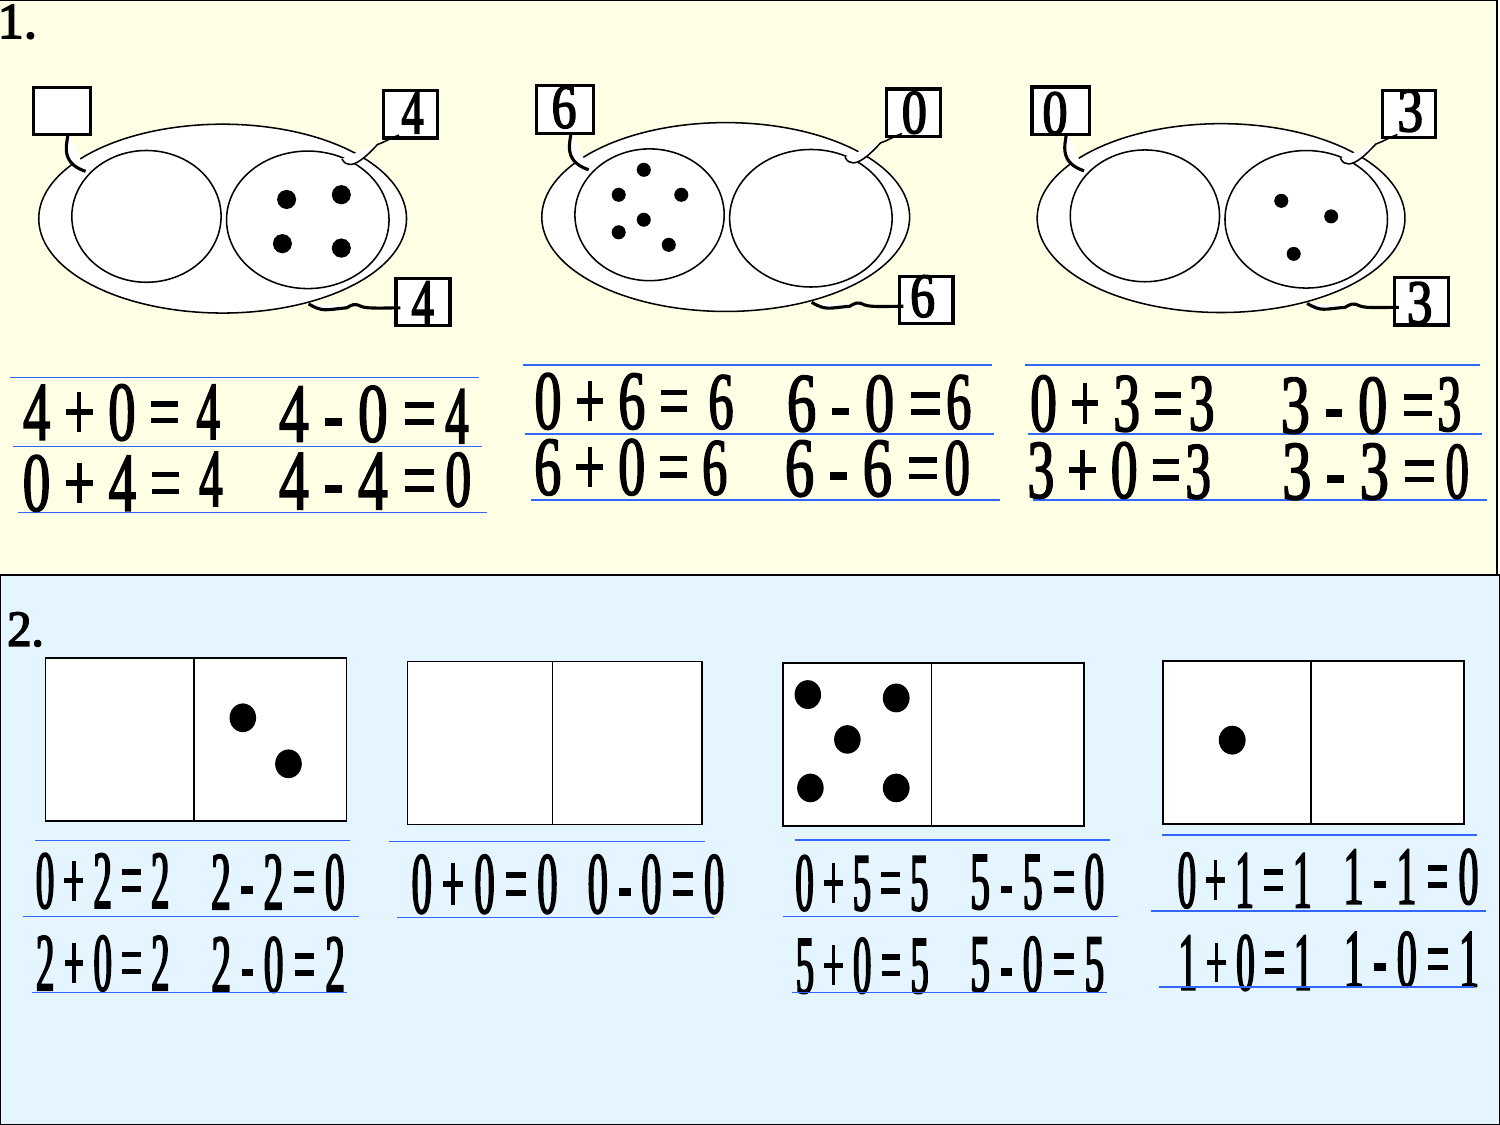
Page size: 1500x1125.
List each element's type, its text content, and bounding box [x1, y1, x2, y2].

text_box 0 + 2 = 2 2 + 0 = 2 [94, 935, 111, 992]
text_box 0 + 5 = 5 5 + 0 = 5 [912, 938, 928, 992]
text_box 4 - 0 = [405, 403, 433, 408]
text_box 4 - 0 = [405, 420, 433, 425]
text_box 4 [402, 90, 423, 134]
text_box 5 - 5 = 0 5 - 0 = 5 [1086, 854, 1103, 910]
text_box 0 + 1 = 1 1 + 0 = 1 [1238, 853, 1252, 908]
text_box 4 - 4 = [405, 470, 433, 475]
text_box 2 - 2 = 0 2 - 0 = 2 [327, 937, 343, 992]
text_box 0 + 3 = [1032, 375, 1055, 432]
text_box 1 - 1 = 0 1 - 0 = 1 [1398, 931, 1416, 986]
text_box 0 + 1 = 1 1 + 0 = 1 [1207, 860, 1225, 900]
text_box 3 [1399, 89, 1421, 132]
text_box 0 + 5 = 5 5 + 0 = 5 [912, 856, 927, 912]
text_box 6 - 6 = [787, 440, 813, 497]
text_box 0 + 5 = 5 5 + 0 = 5 [825, 946, 843, 985]
text_box 6 [710, 375, 732, 430]
text_box 0 [447, 452, 470, 507]
text_box 0 + 4 = [66, 463, 93, 503]
text_box 0 + 1 = 1 1 + 0 = 1 [1296, 853, 1310, 908]
text_box 3 - 0 = [1283, 377, 1308, 434]
text_box 0 + 1 = 1 1 + 0 = 1 [1208, 943, 1226, 982]
text_box 3 [1187, 444, 1209, 500]
text_box 0 + 0 = 0 0 - 0 = 0 [538, 854, 557, 914]
text_box 4 [446, 389, 468, 444]
text_box 6 - 0 = [789, 375, 815, 432]
text_box 4 - 0 = [360, 385, 386, 443]
text_box 3 + 0 = [1030, 442, 1053, 499]
text_box 0 + 6 = [577, 381, 603, 421]
text_box 0 + 2 = 2 2 + 0 = 2 [152, 853, 168, 909]
text_box 3 - 3 = [1406, 460, 1434, 465]
text_box 1 - 1 = 0 1 - 0 = 1 [1462, 932, 1477, 987]
text_box 6 + 0 = [620, 439, 644, 496]
text_box 3 - 3 = [1285, 443, 1310, 500]
text_box 3 [1191, 376, 1213, 431]
text_box 4 [412, 281, 433, 325]
text_box 4 + 0 = [66, 392, 93, 432]
text_box 5 - 5 = 0 5 - 0 = 5 [972, 854, 989, 910]
text_box 3 - 0 = [1360, 377, 1386, 434]
text_box [0, 0, 1500, 1125]
text_box 6 - 0 = [911, 392, 939, 398]
text_box 0 + 2 = 2 2 + 0 = 2 [65, 943, 83, 983]
text_box 2 - 2 = 0 2 - 0 = 2 [213, 937, 229, 992]
text_box 0 + 5 = 5 5 + 0 = 5 [797, 938, 813, 992]
text_box 0 + 4 = [109, 455, 136, 511]
text_box 6 + 0 = [536, 439, 560, 496]
text_box 0 + 1 = 1 1 + 0 = 1 [1297, 935, 1306, 986]
text_box 3 + 0 = [1112, 442, 1136, 499]
text_box 1 - 1 = 0 1 - 0 = 1 [1460, 848, 1477, 905]
text_box 2 - 2 = 0 2 - 0 = 2 [265, 936, 282, 992]
text_box 5 - 5 = 0 5 - 0 = 5 [1025, 854, 1042, 910]
text_box 6 [912, 275, 934, 318]
text_box 0 + 0 = 0 0 - 0 = 0 [413, 854, 431, 914]
text_box 4 - 4 = [280, 452, 308, 510]
text_box 2. [9, 612, 29, 646]
text_box 6 - 6 = [909, 474, 937, 479]
text_box 3 + 0 = [1070, 450, 1096, 490]
text_box 6 [948, 375, 970, 430]
text_box 0 + 5 = 5 5 + 0 = 5 [824, 863, 842, 903]
text_box 0 + 6 = [620, 373, 644, 430]
text_box 0 + 0 = 0 0 - 0 = 0 [642, 854, 660, 914]
text_box 4 + 0 = [24, 384, 50, 440]
text_box 4 - 4 = [359, 452, 387, 510]
text_box 2. [34, 640, 41, 647]
text_box 0 + 0 = 0 0 - 0 = 0 [476, 854, 494, 914]
text_box 1. [2, 4, 21, 39]
text_box 5 - 5 = 0 5 - 0 = 5 [972, 937, 989, 992]
text_box 4 + 0 = [110, 384, 134, 441]
text_box 3 - 3 = [1362, 443, 1387, 500]
text_box 6 - 0 = [911, 409, 939, 414]
text_box 0 + 0 = 0 0 - 0 = 0 [443, 863, 463, 905]
text_box 3 - 3 = [1406, 477, 1434, 482]
text_box 0 [1447, 444, 1468, 499]
text_box 4 [200, 451, 222, 507]
text_box 2 - 2 = 0 2 - 0 = 2 [326, 854, 344, 911]
text_box 1 - 1 = 0 1 - 0 = 1 [1347, 932, 1362, 986]
text_box 0 + 3 = [1156, 392, 1181, 398]
text_box 5 - 5 = 0 5 - 0 = 5 [1024, 936, 1042, 992]
text_box 4 - 0 = [280, 386, 308, 442]
text_box 0 + 1 = 1 1 + 0 = 1 [1237, 934, 1254, 986]
text_box 0 + 2 = 2 2 + 0 = 2 [95, 853, 110, 909]
text_box 0 + 6 = [536, 373, 560, 430]
text_box 0 [1044, 92, 1066, 135]
text_box 6 + 0 = [577, 447, 603, 487]
text_box 0 + 5 = 5 5 + 0 = 5 [854, 937, 871, 992]
text_box 0 [946, 440, 968, 496]
text_box 5 - 5 = 0 5 - 0 = 5 [1086, 937, 1103, 992]
text_box 3 - 0 = [1404, 411, 1432, 416]
text_box 6 [553, 86, 575, 129]
text_box 0 + 3 = [1115, 375, 1138, 432]
text_box 1. [27, 32, 34, 39]
text_box 1 - 1 = 0 1 - 0 = 1 [1347, 849, 1361, 904]
text_box 4 - 4 = [405, 487, 433, 492]
text_box 3 - 0 = [1404, 394, 1432, 399]
text_box 0 [903, 91, 925, 134]
text_box 0 + 2 = 2 2 + 0 = 2 [152, 935, 168, 991]
text_box 3 [1439, 377, 1460, 432]
text_box 0 + 2 = 2 2 + 0 = 2 [37, 935, 53, 991]
text_box 2 - 2 = 0 2 - 0 = 2 [265, 854, 282, 910]
text_box 0 + 0 = 0 0 - 0 = 0 [705, 854, 723, 914]
text_box 6 - 0 = [867, 375, 892, 432]
text_box 0 + 0 = 0 0 - 0 = 0 [589, 854, 607, 914]
text_box 1 - 1 = 0 1 - 0 = 1 [1400, 849, 1414, 904]
text_box 0 + 1 = 1 1 + 0 = 1 [1179, 852, 1195, 909]
text_box 0 + 1 = 1 1 + 0 = 1 [1181, 935, 1190, 986]
text_box 0 + 5 = 5 5 + 0 = 5 [796, 855, 813, 912]
text_box 4 [197, 384, 220, 440]
text_box 6 - 6 = [865, 440, 891, 497]
text_box 0 + 2 = 2 2 + 0 = 2 [65, 861, 83, 900]
text_box 2 - 2 = 0 2 - 0 = 2 [212, 854, 229, 910]
text_box 0 + 5 = 5 5 + 0 = 5 [854, 856, 870, 912]
text_box 0 + 2 = 2 2 + 0 = 2 [37, 853, 53, 909]
text_box 6 - 6 = [909, 457, 937, 462]
text_box 0 + 3 = [1072, 383, 1098, 423]
text_box 3 [1409, 282, 1431, 325]
text_box 0 + 4 = [24, 455, 49, 512]
text_box 6 [704, 440, 726, 496]
